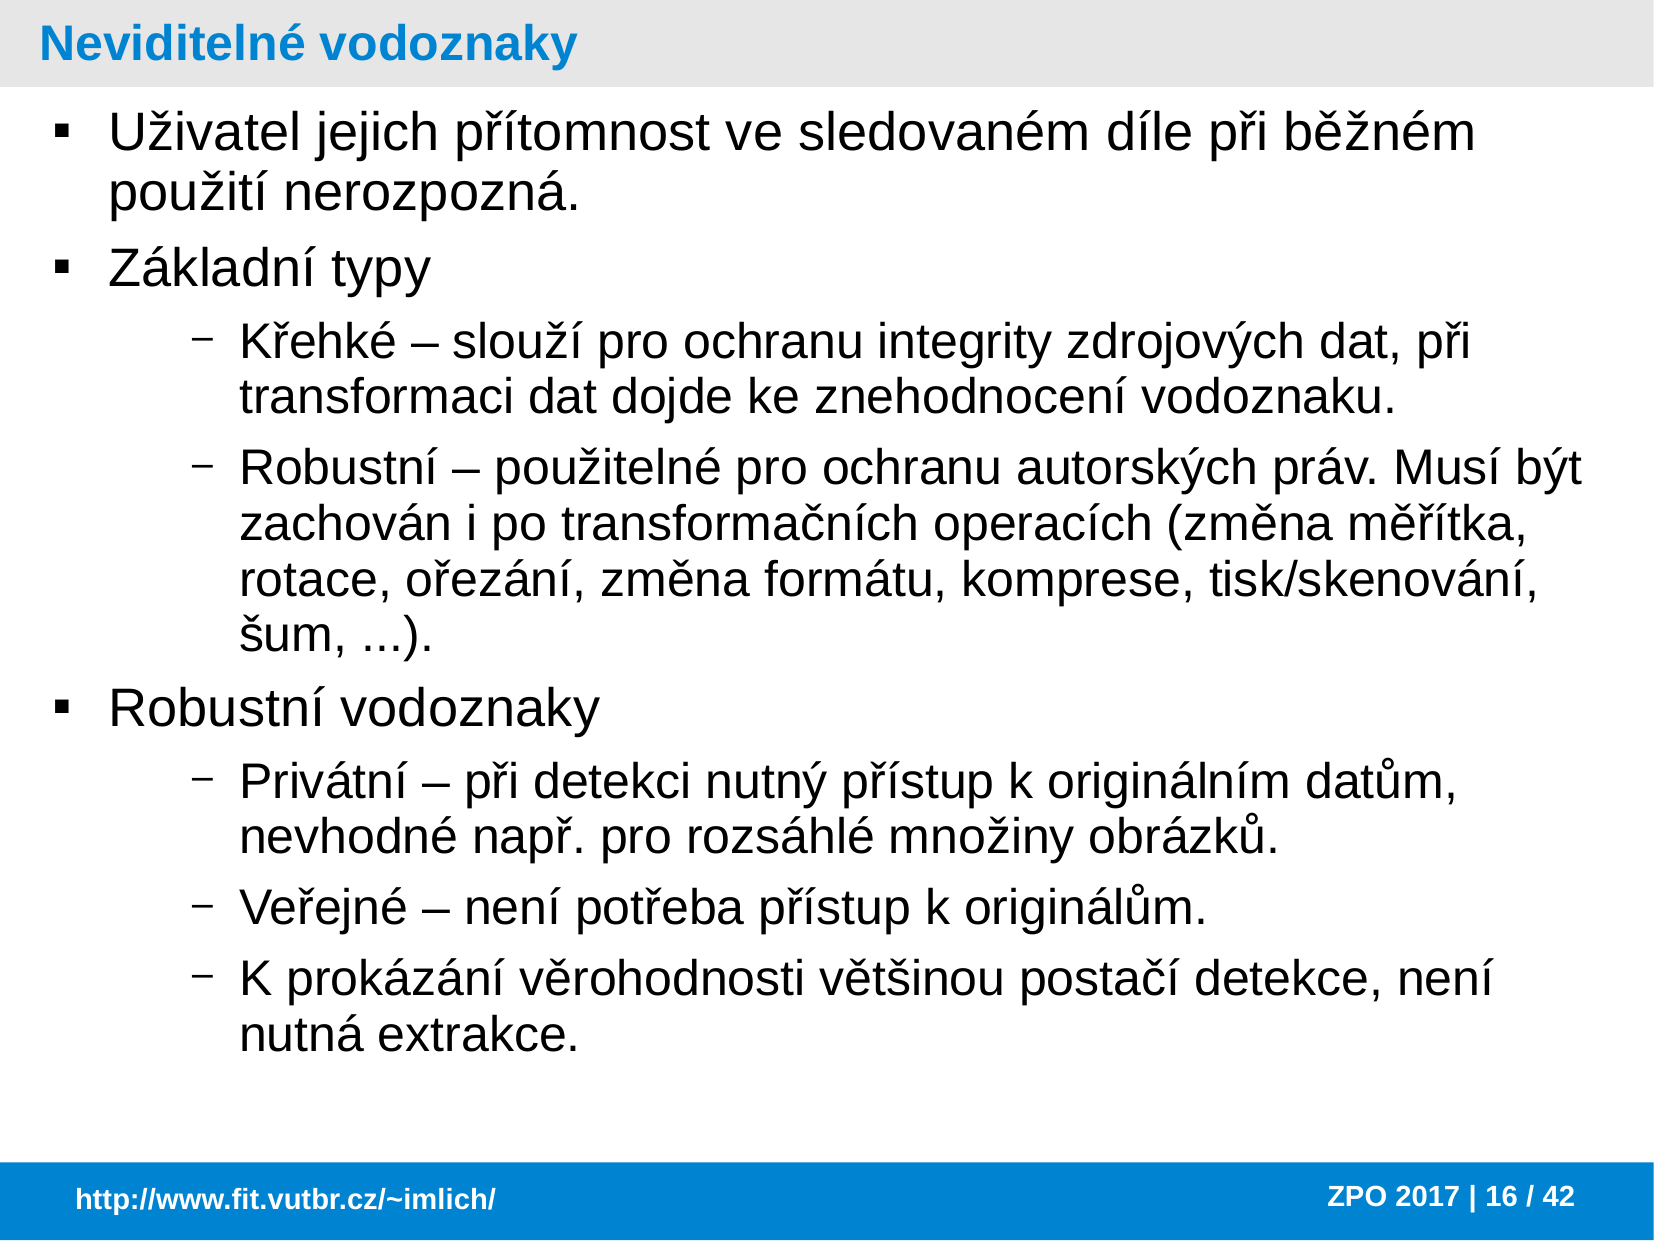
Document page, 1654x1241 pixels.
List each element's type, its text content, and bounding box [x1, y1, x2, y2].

list Uživatel jejich přítomnost ve sledovaném díle při běžném použití nerozpozná. Základní typy Křehké – slouží pro ochranu integrity zdrojových dat, při transformaci dat dojde ke znehodnocení vodoznaku. Robustní – použitelné pro ochranu autorských práv. Musí být zachován i po transformačních operacích (změna měřítka, rotace, ořezání, změna formátu, komprese, tisk/skenování, šum, ...). Robustní vodoznaky Privátní – při detekci nutný přístup k originálním datům, nevhodné např. pro rozsáhlé množiny obrázků. Veřejné – není potřeba přístup k originálům. K prokázání věrohodnosti většinou postačí detekce, není nutná extrakce. [37, 101, 1613, 1163]
title Neviditelné vodoznaky [39, 5, 1615, 81]
